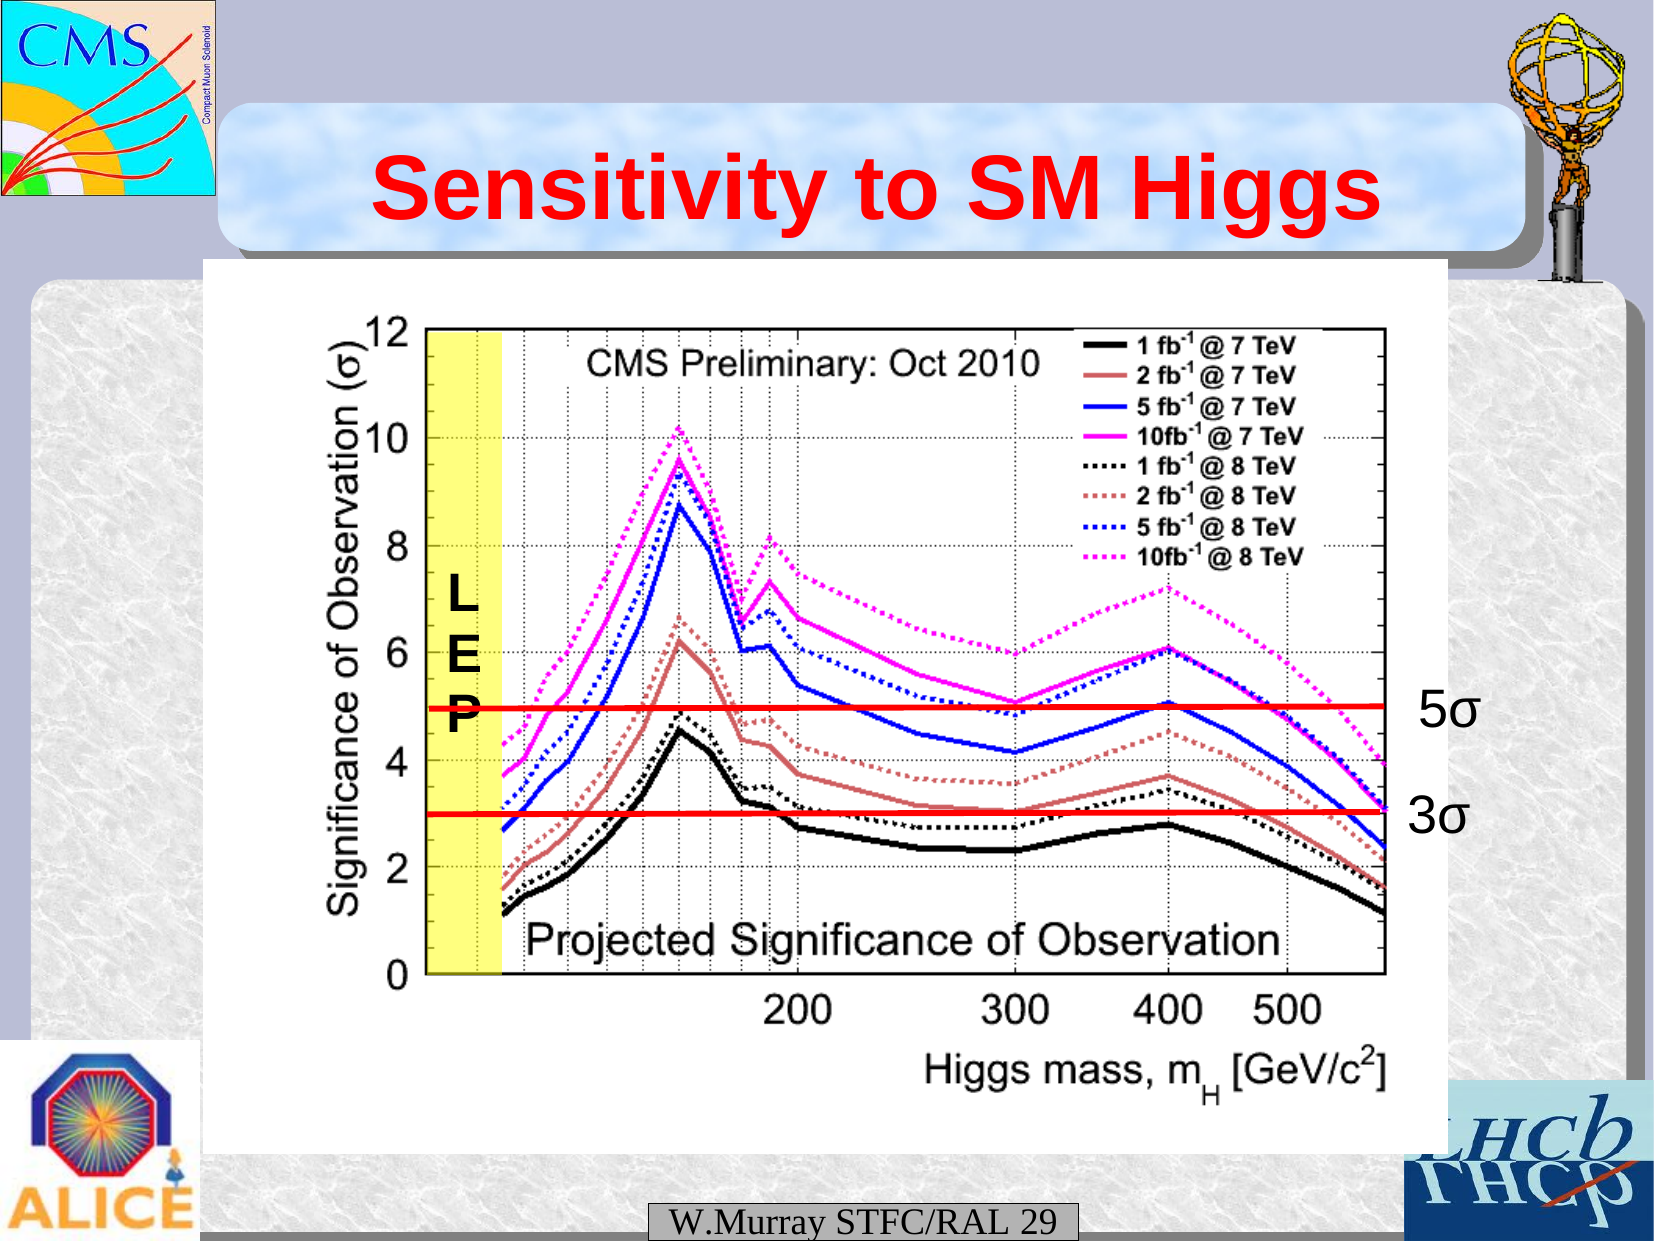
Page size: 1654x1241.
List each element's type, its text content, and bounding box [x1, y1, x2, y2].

text_box 5σ [1404, 671, 1523, 747]
title Sensitivity to SM Higgs [244, 112, 1512, 263]
text_box L E P [426, 332, 502, 811]
text_box 3σ [1392, 776, 1512, 853]
picture [0, 0, 1654, 1241]
text_box L E P [426, 818, 502, 975]
picture [0, 0, 216, 196]
